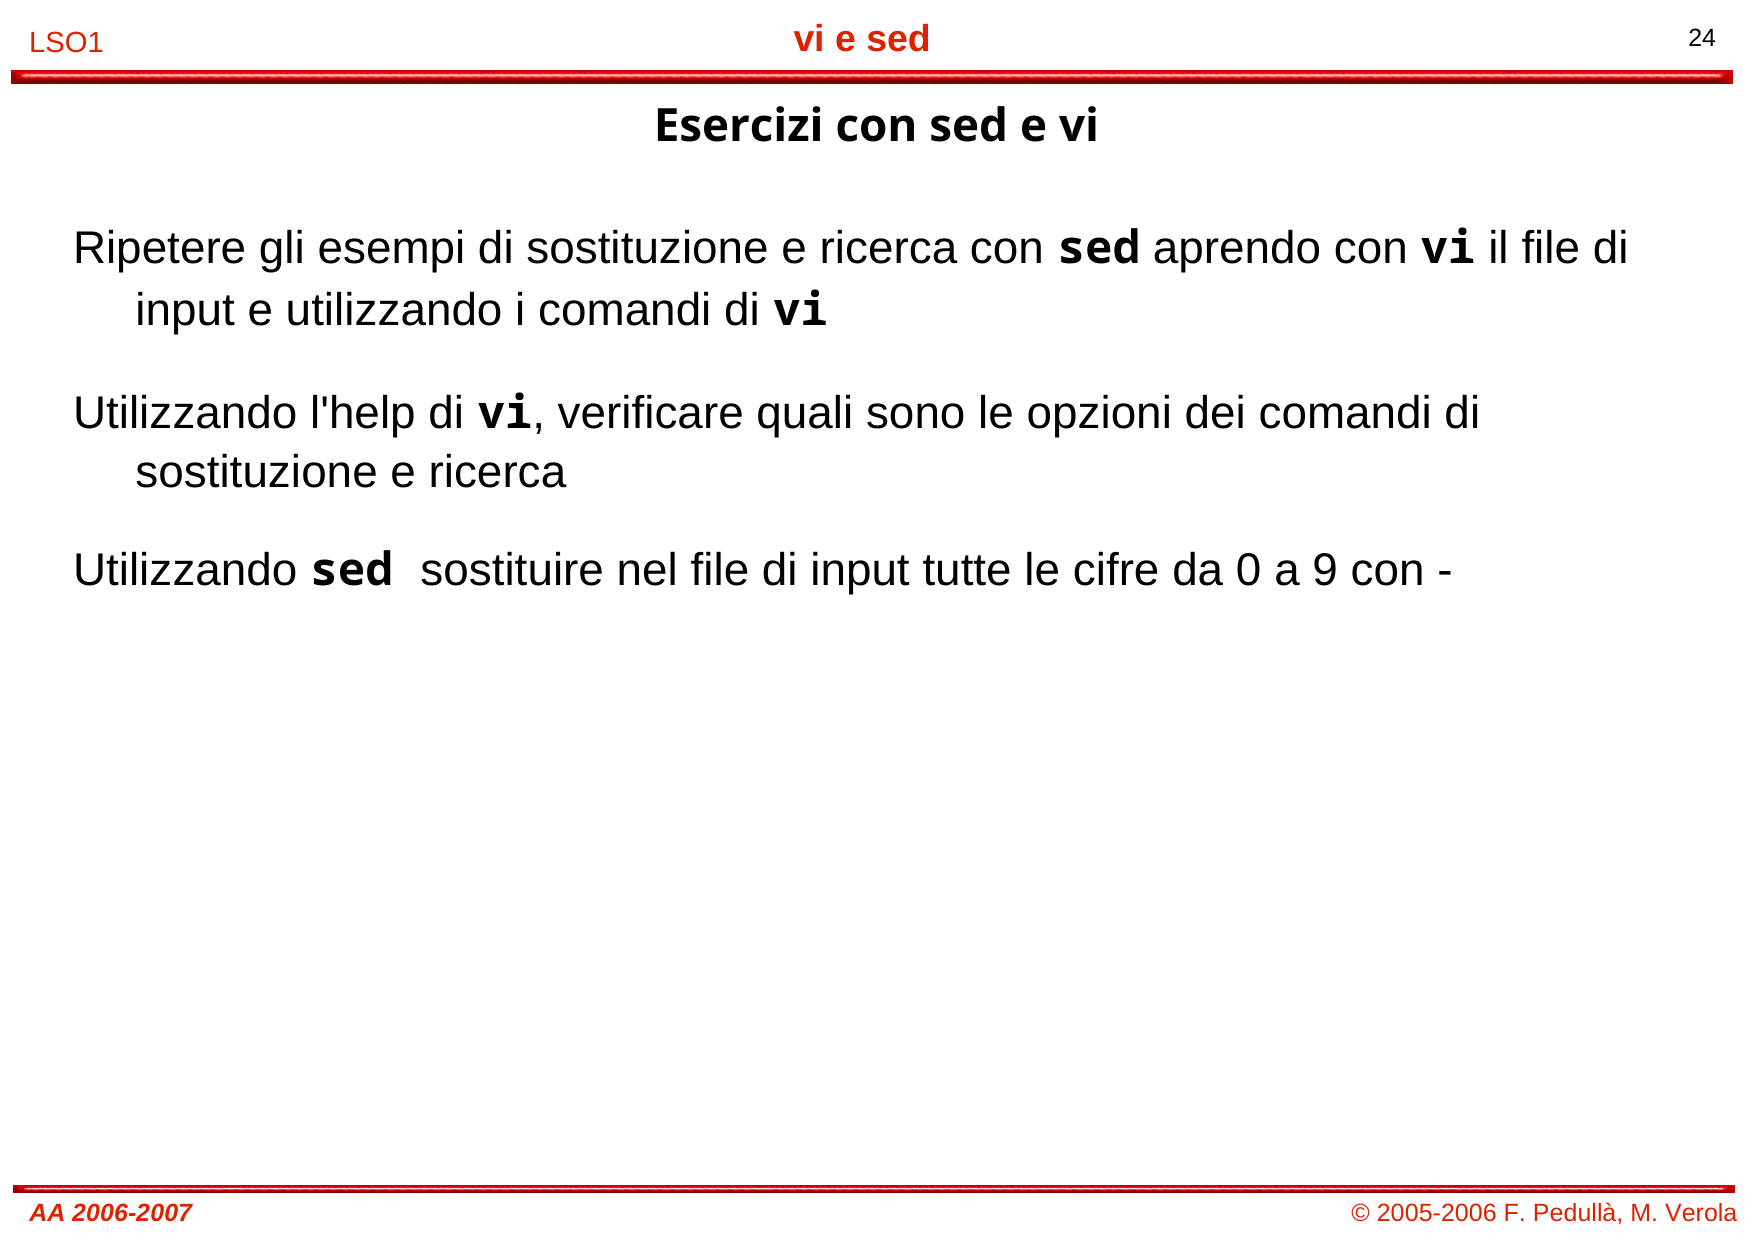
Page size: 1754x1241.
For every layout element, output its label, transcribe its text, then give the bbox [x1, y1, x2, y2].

picture [13, 1185, 1735, 1193]
title Esercizi con sed e vi [363, 78, 1390, 174]
picture [11, 70, 1733, 84]
list Ripetere gli esempi di sostituzione e ricerca con sed aprendo con vi il file di input e utilizzando i comandi di vi Utilizzando l'help di vi, verificare quali sono le opzioni dei comandi di sostituzione e ricerca Utilizzando sed sostituire nel file di input tutte le cifre da 0 a 9 con - [58, 206, 1696, 1119]
